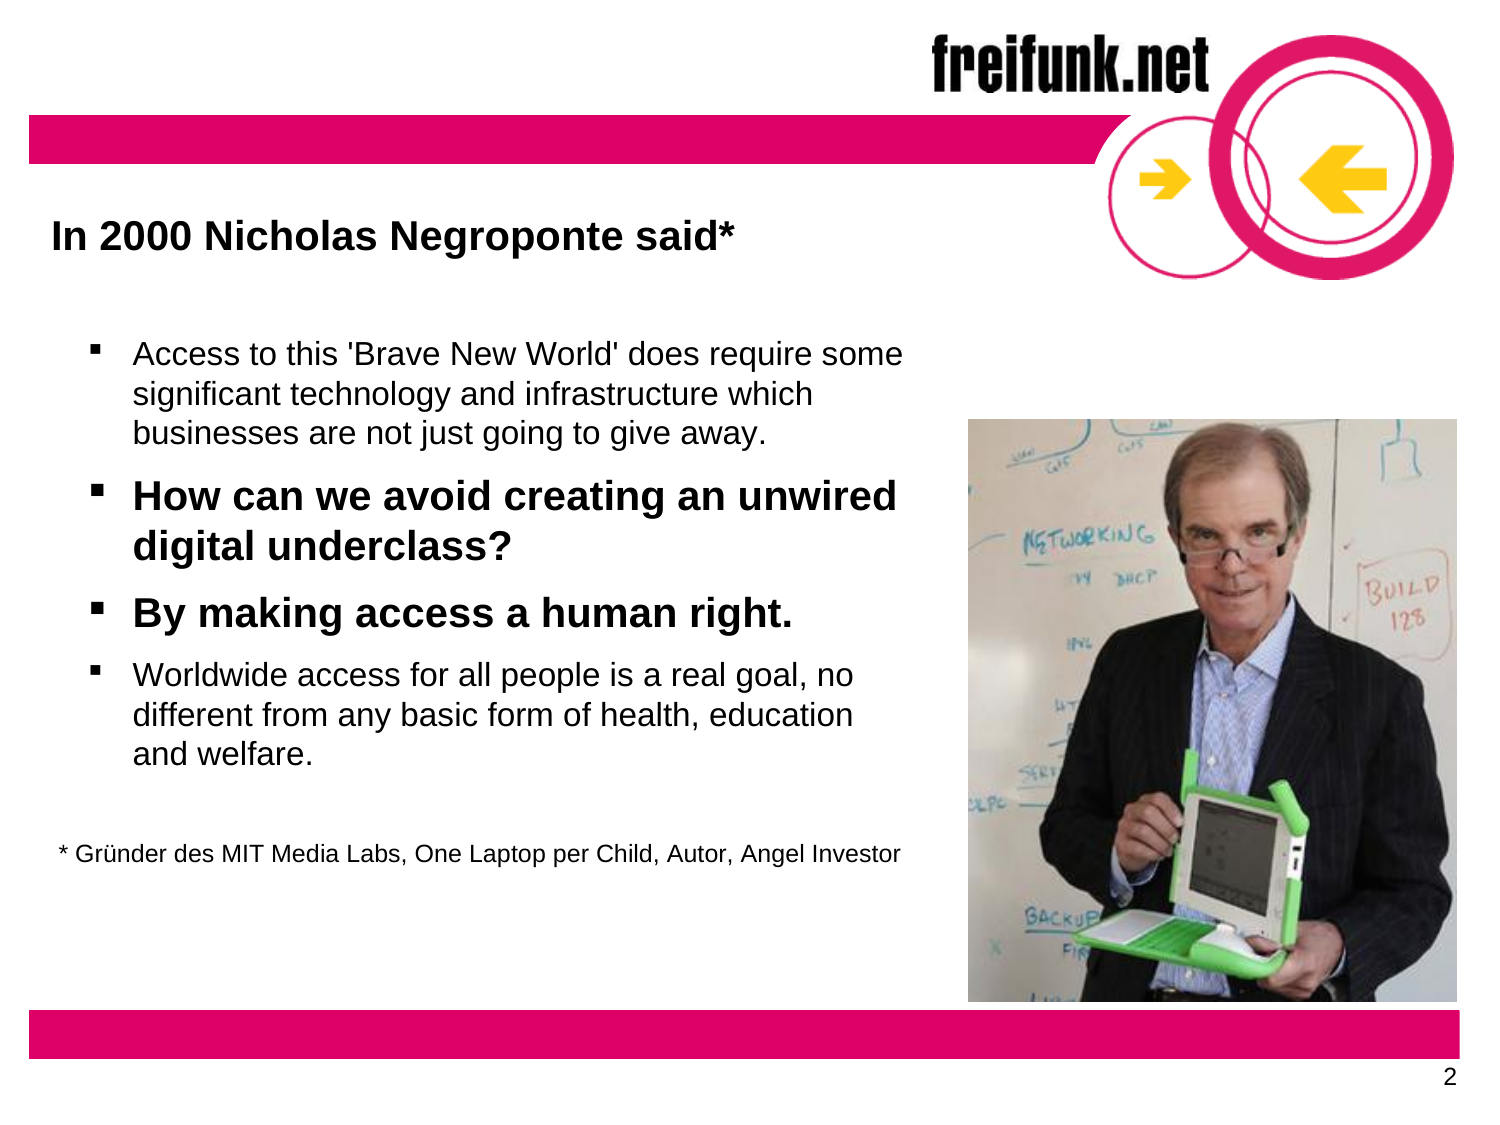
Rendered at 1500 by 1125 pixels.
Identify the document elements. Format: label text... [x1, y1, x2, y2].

picture [968, 419, 1457, 1002]
text_box In 2000 Nicholas Negroponte said* [51, 209, 1044, 289]
picture [932, 34, 1454, 280]
text_box Access to this 'Brave New World' does require some significant technology and infrastructure which businesses are not just going to give away. How can we avoid creating an unwired digital underclass? By making access a human right. Worldwide access for all people is a real goal, no different from any basic form of health, education and welfare. * Gründer des MIT Media Labs, One Laptop per Child, Autor, Angel Investor [58, 333, 927, 993]
